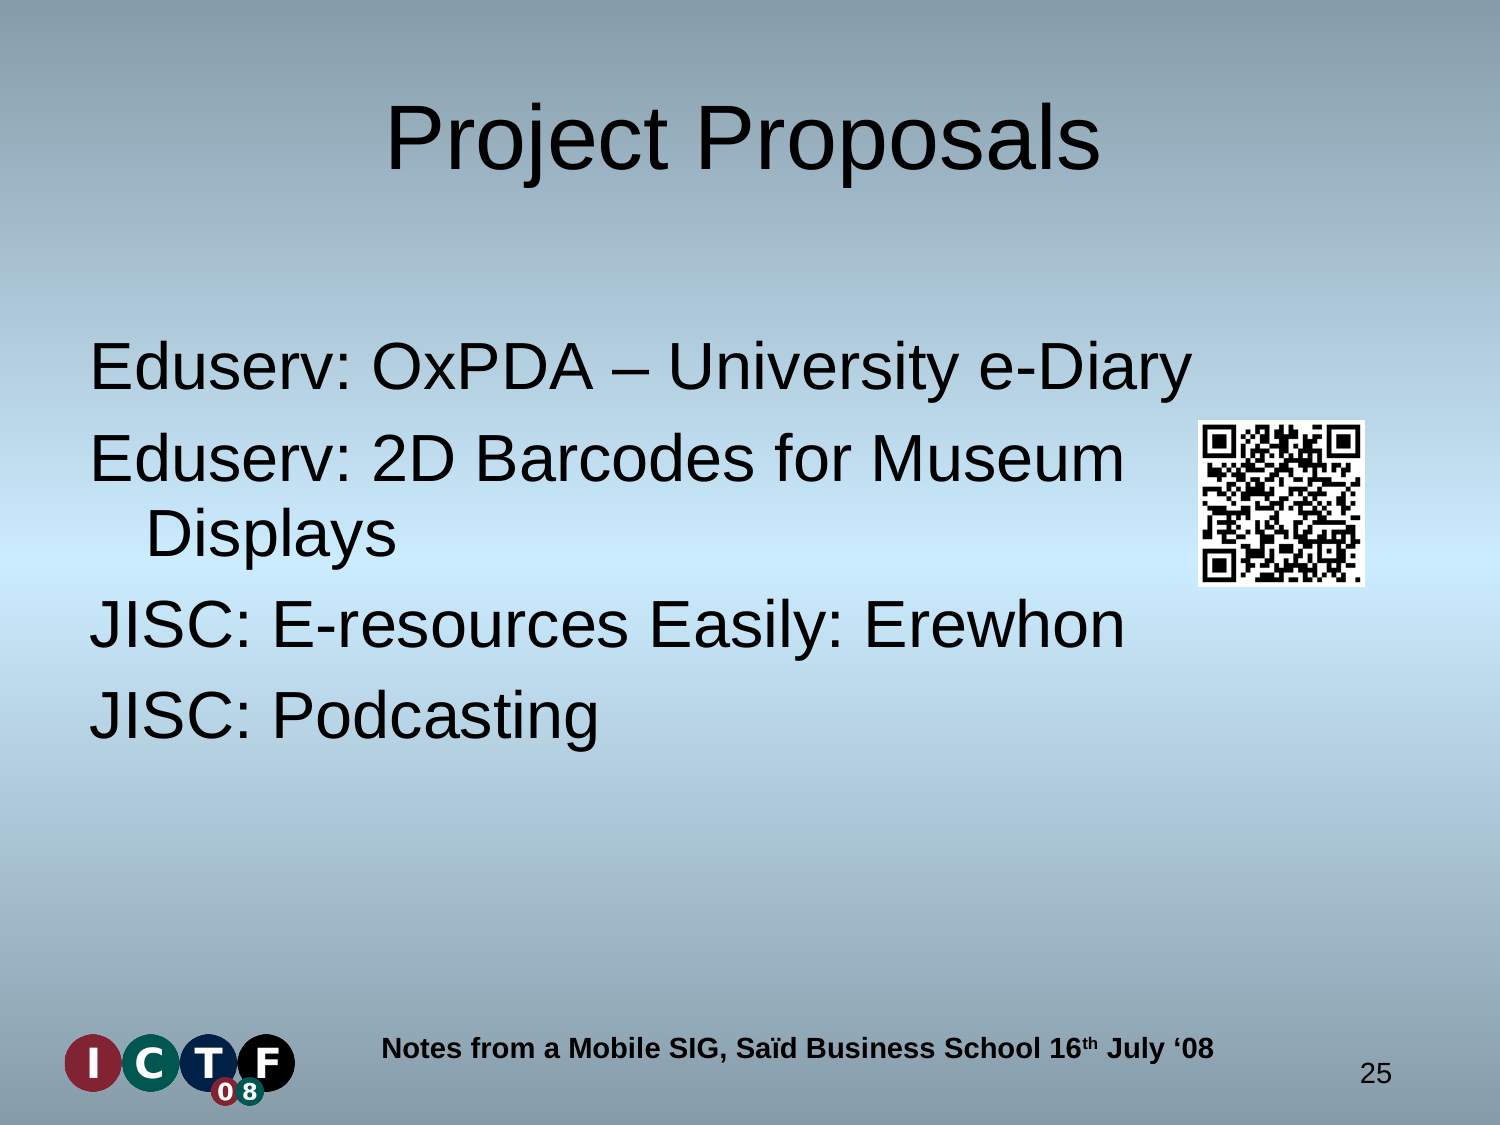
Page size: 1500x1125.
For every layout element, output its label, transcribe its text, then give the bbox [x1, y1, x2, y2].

picture [64, 1034, 295, 1106]
picture [1198, 420, 1365, 587]
list Eduserv: OxPDA – University e-Diary Eduserv: 2D Barcodes for Museum Displays JISC: E-resources Easily: Erewhon JISC: Podcasting [74, 321, 1294, 906]
title Project Proposals [230, 74, 1258, 201]
